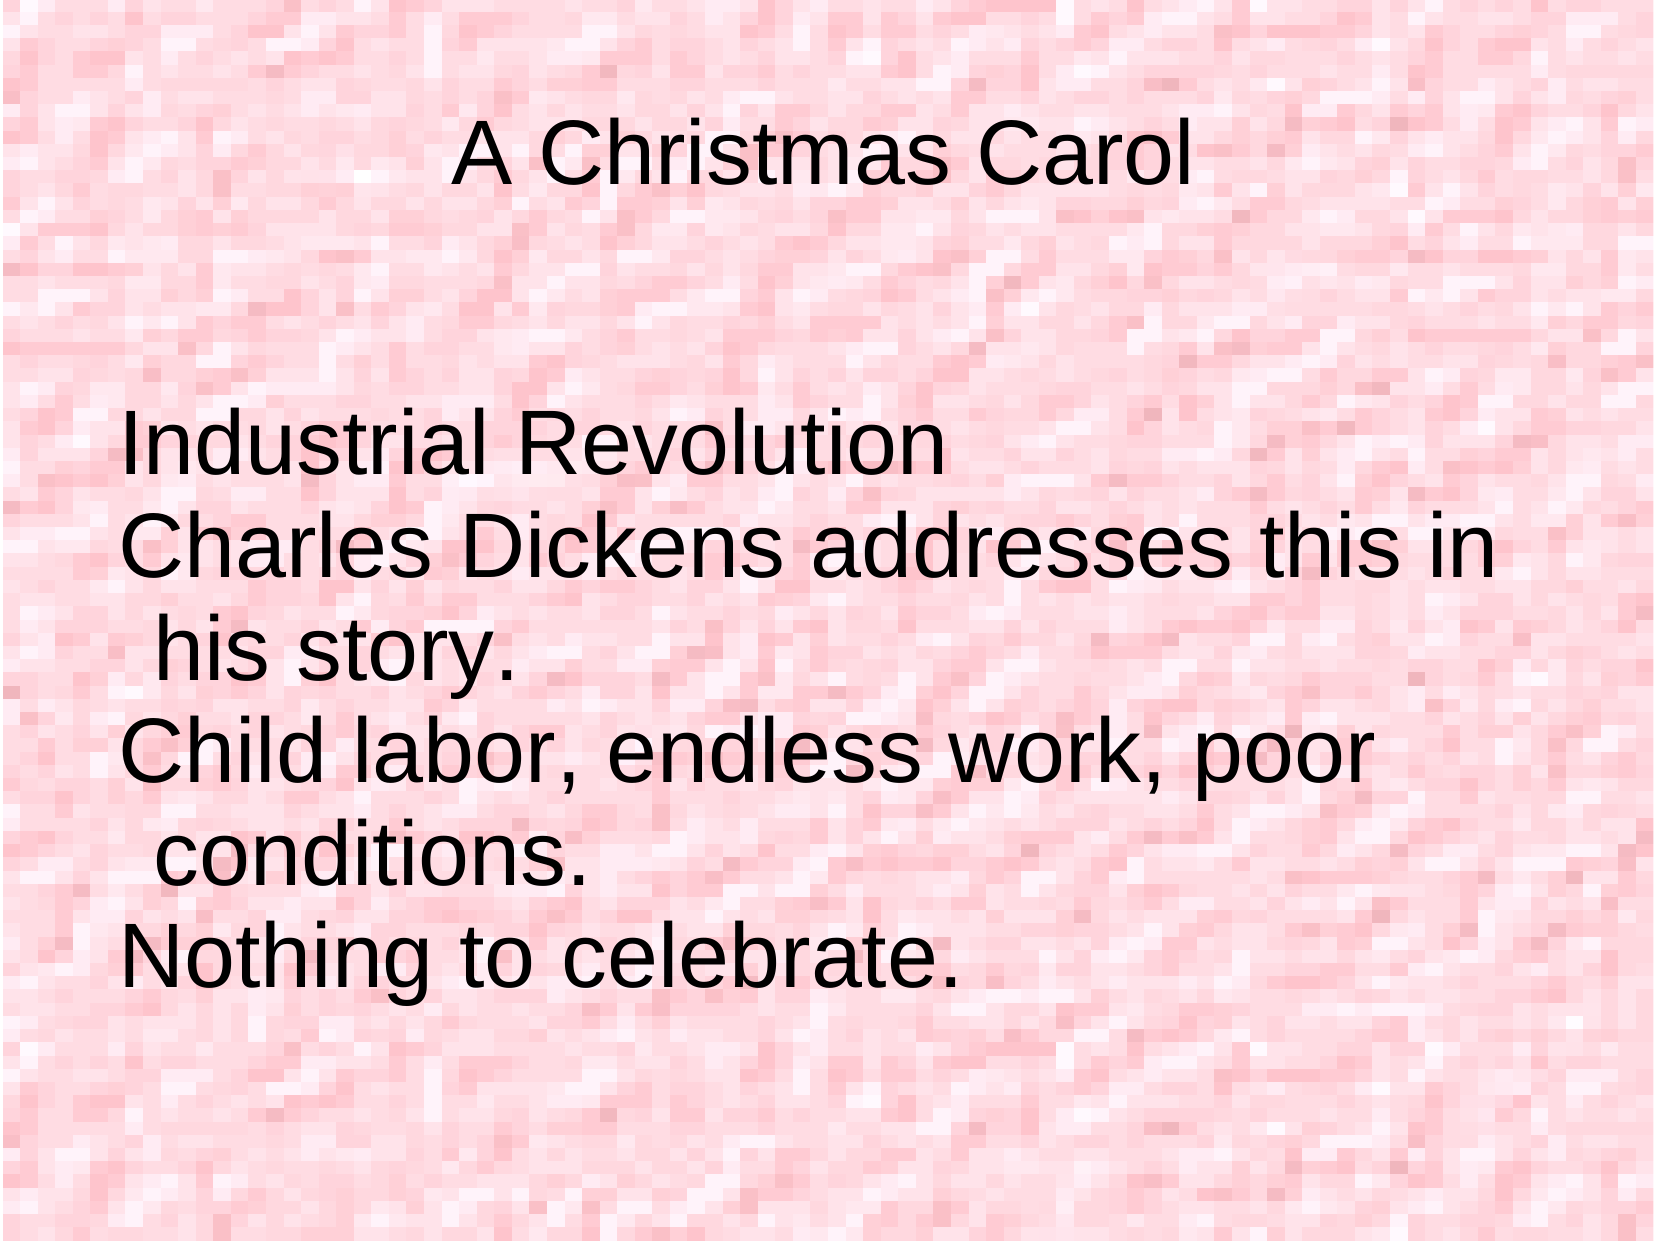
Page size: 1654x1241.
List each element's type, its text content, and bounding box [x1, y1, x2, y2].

title A Christmas Carol [82, 49, 1571, 257]
picture [3, 0, 1654, 1241]
subtitle Industrial Revolution Charles Dickens addresses this in his story. Child labor, endless work, poor conditions. Nothing to celebrate. [82, 290, 1571, 1109]
